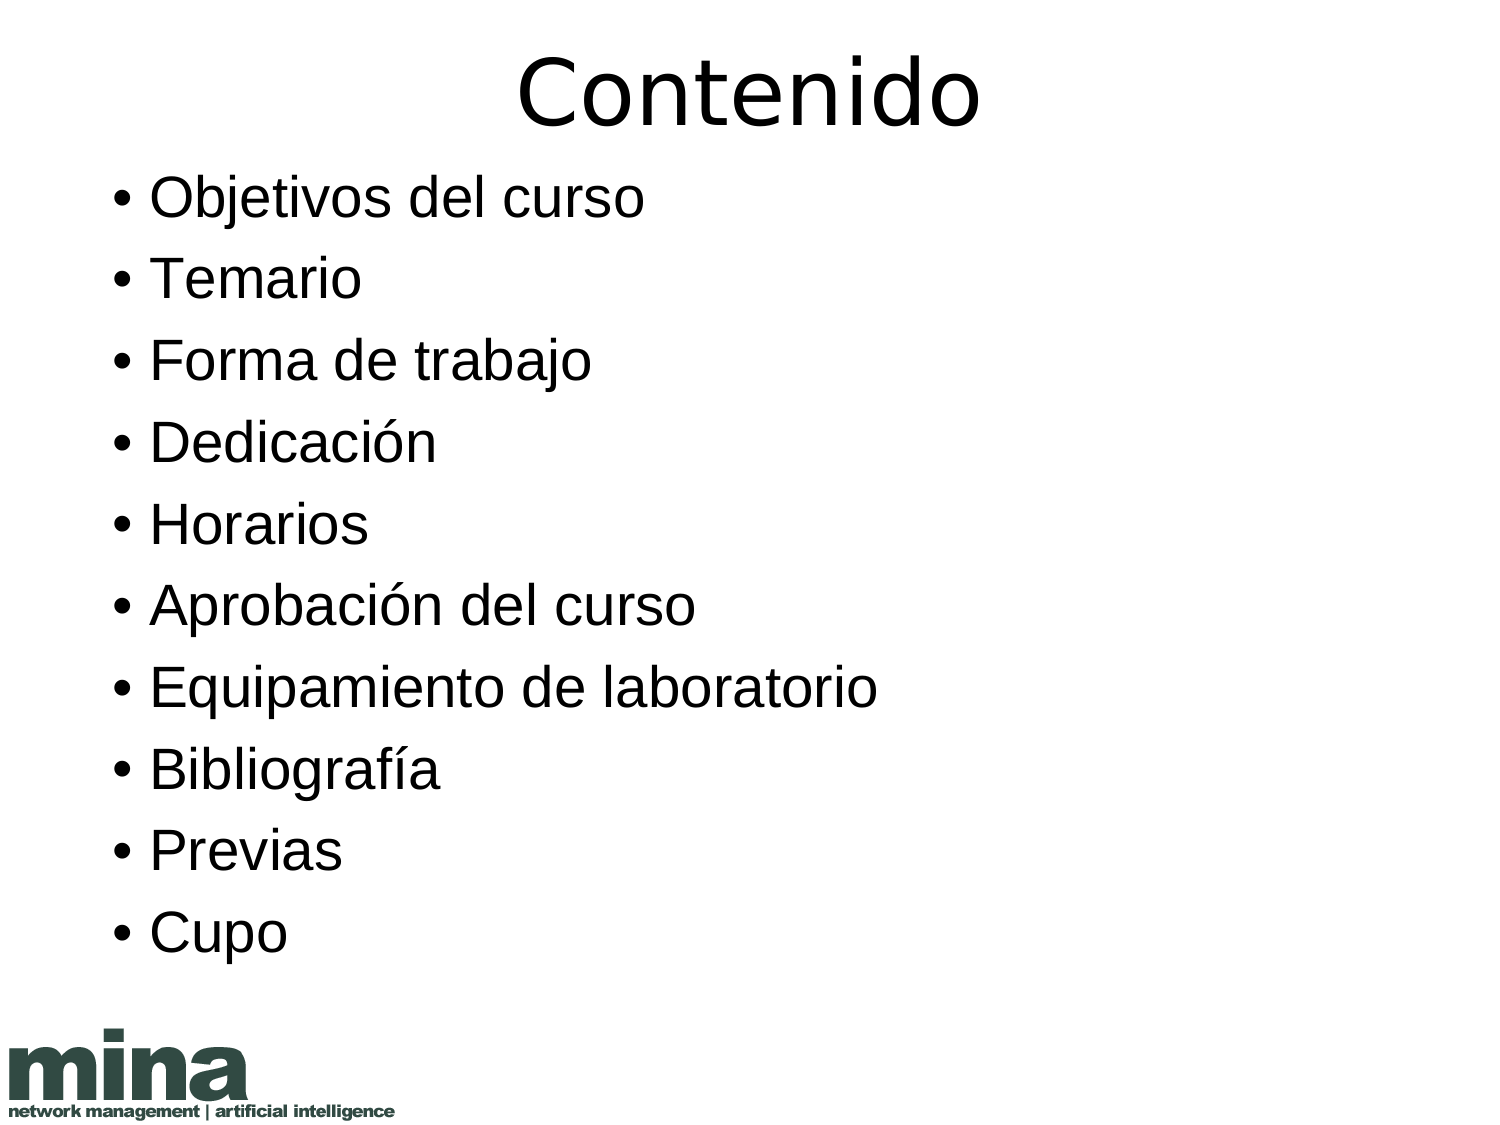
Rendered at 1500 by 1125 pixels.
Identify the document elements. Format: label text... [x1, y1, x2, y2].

subtitle Objetivos del curso Temario Forma de trabajo Dedicación Horarios Aprobación del curso Equipamiento de laboratorio Bibliografía Previas Cupo [112, 163, 1388, 966]
title Contenido [112, 0, 1388, 163]
picture [0, 1022, 402, 1125]
